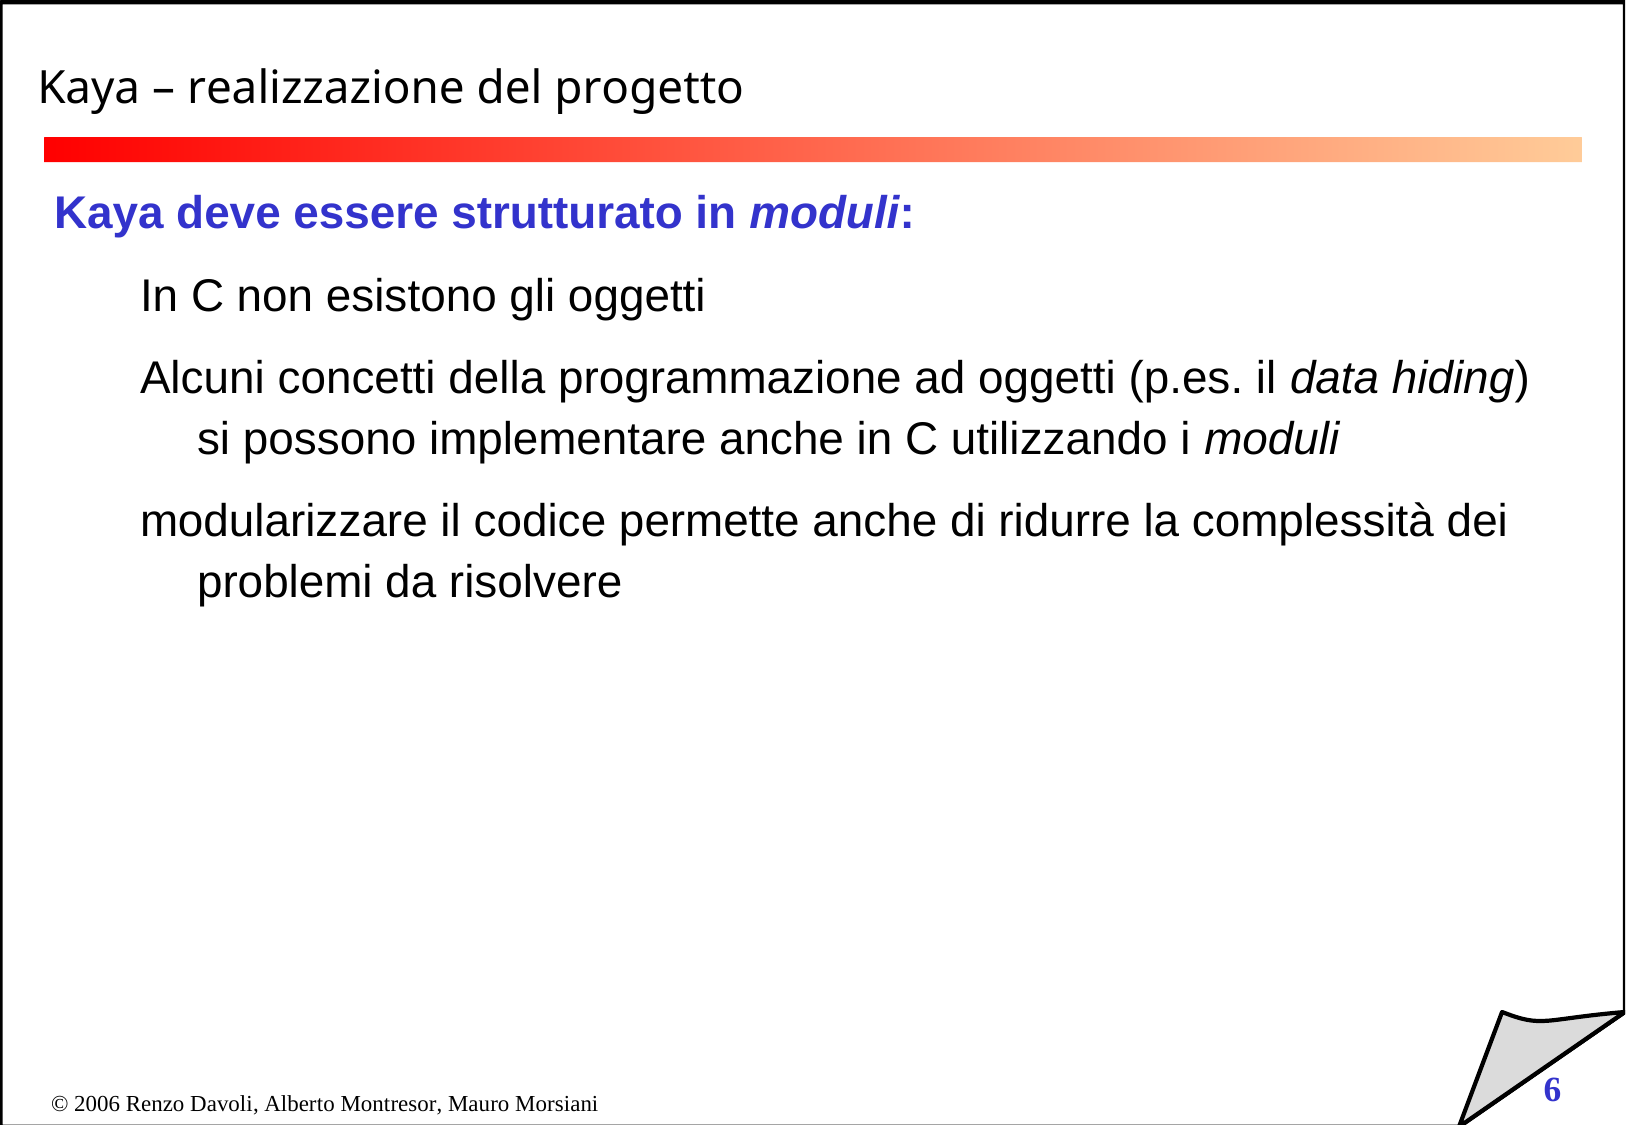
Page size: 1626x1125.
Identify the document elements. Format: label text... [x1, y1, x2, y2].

list Kaya deve essere strutturato in moduli: In C non esistono gli oggetti Alcuni concetti della programmazione ad oggetti (p.es. il data hiding) si possono implementare anche in C utilizzando i moduli modularizzare il codice permette anche di ridurre la complessità dei problemi da risolvere [54, 187, 1571, 1024]
title Kaya – realizzazione del progetto [37, 44, 1588, 131]
